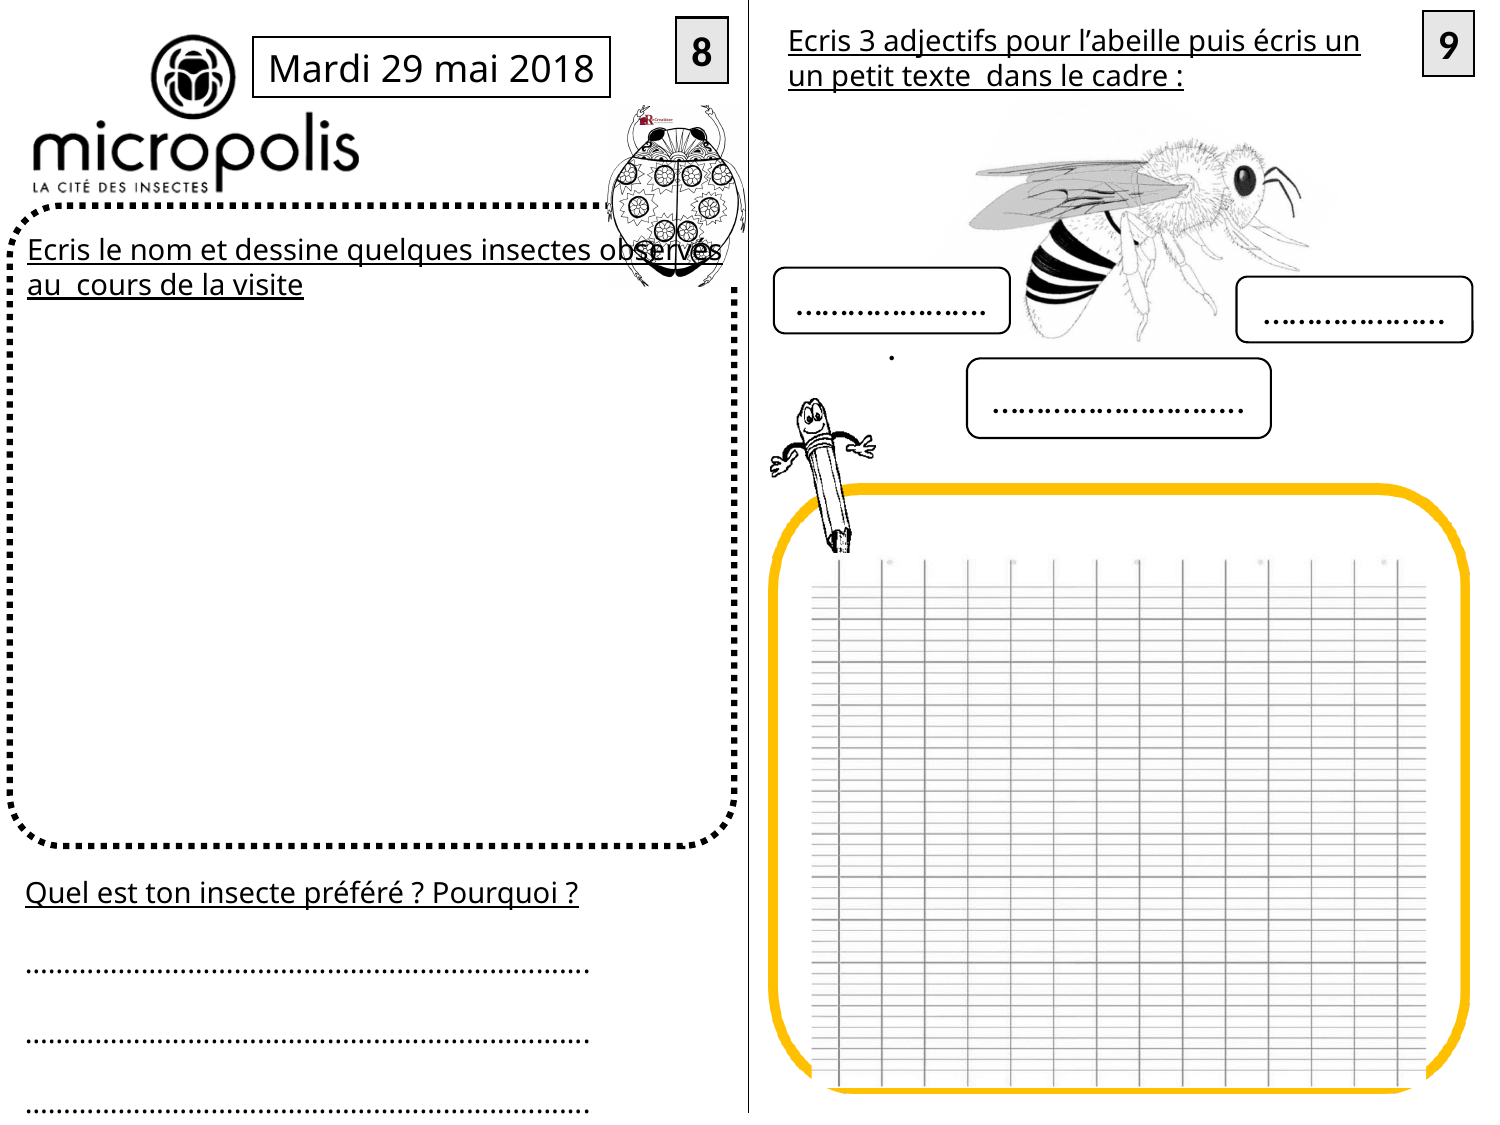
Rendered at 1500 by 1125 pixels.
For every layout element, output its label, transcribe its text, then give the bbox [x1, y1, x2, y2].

text_box 8 [676, 17, 728, 83]
text_box Quel est ton insecte préféré ? Pourquoi ? ………………………………………………………………. ………………………………………………………………. ………………………………………………………………. [10, 867, 760, 1125]
text_box Mardi 29 mai 2018 [378, 37, 610, 97]
picture [768, 398, 1470, 1094]
text_box 9 [1423, 11, 1474, 15]
picture [925, 100, 1341, 358]
picture [607, 105, 746, 224]
picture [11, 30, 378, 206]
text_box ……………………….. [966, 358, 1271, 398]
text_box Ecris le nom et dessine quelques insectes observés au cours de la visite [12, 224, 762, 309]
text_box ………………… [1236, 276, 1473, 343]
text_box ………………….. [773, 267, 1010, 334]
text_box Ecris 3 adjectifs pour l’abeille puis écris un un petit texte dans le cadre : [773, 15, 1500, 100]
